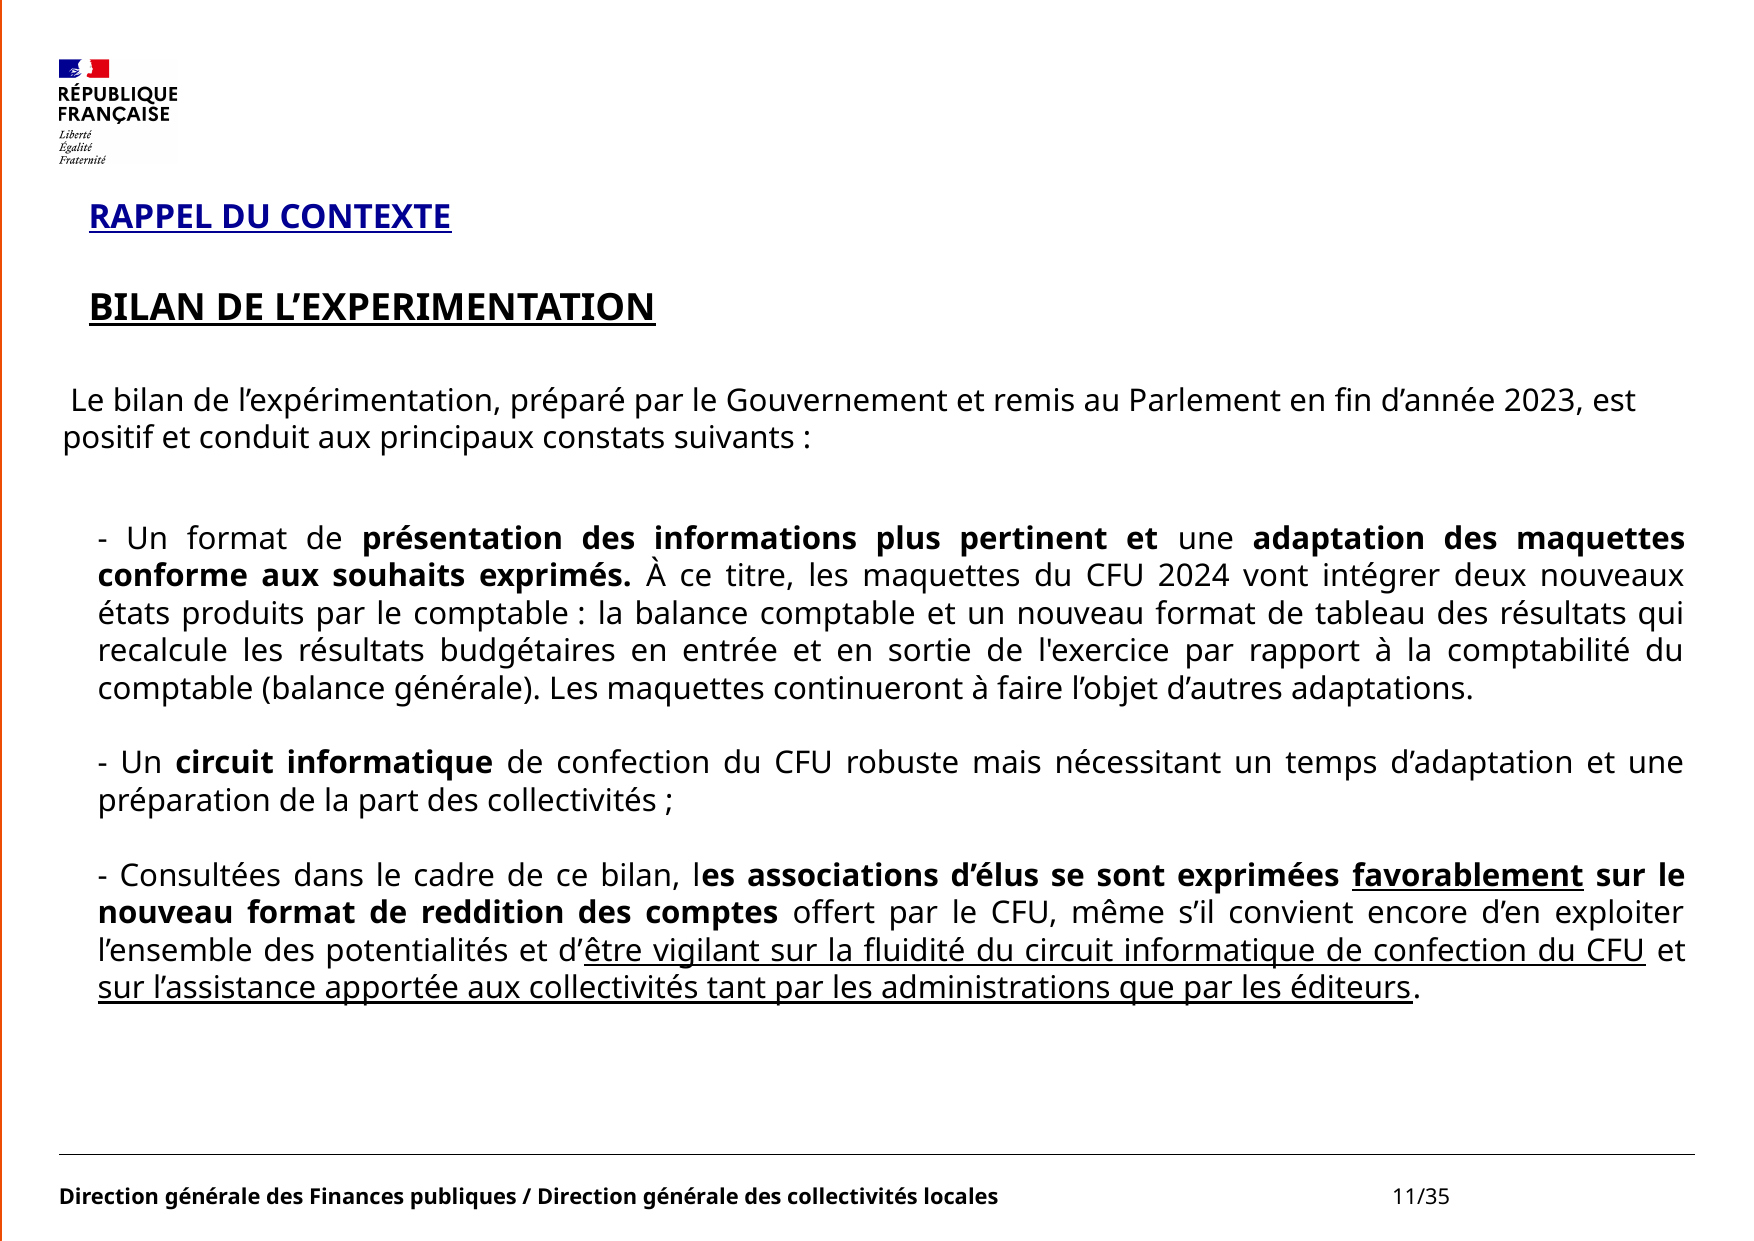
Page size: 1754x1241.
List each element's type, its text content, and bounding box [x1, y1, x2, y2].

text_box Le bilan de l’expérimentation, préparé par le Gouvernement et remis au Parlement en fin d’année 2023, est positif et conduit aux principaux constats suivants : - Un format de présentation des informations plus pertinent et une adaptation des maquettes conforme aux souhaits exprimés. À ce titre, les maquettes du CFU 2024 vont intégrer deux nouveaux états produits par le comptable : la balance comptable et un nouveau format de tableau des résultats qui recalcule les résultats budgétaires en entrée et en sortie de l'exercice par rapport à la comptabilité du comptable (balance générale). Les maquettes continueront à faire l’objet d’autres adaptations. - Un circuit informatique de confection du CFU robuste mais nécessitant un temps d’adaptation et une préparation de la part des collectivités ; - Consultées dans le cadre de ce bilan, les associations d’élus se sont exprimées favorablement sur le nouveau format de reddition des comptes offert par le CFU, même s’il convient encore d’en exploiter l’ensemble des potentialités et d’être vigilant sur la fluidité du circuit informatique de confection du CFU et sur l’assistance apportée aux collectivités tant par les administrations que par les éditeurs. [47, 365, 1701, 1077]
picture [59, 59, 178, 164]
text_box BILAN DE L’EXPÉRIMENTATION [73, 272, 1716, 344]
text_box RAPPEL DU CONTEXTE [73, 171, 1686, 292]
